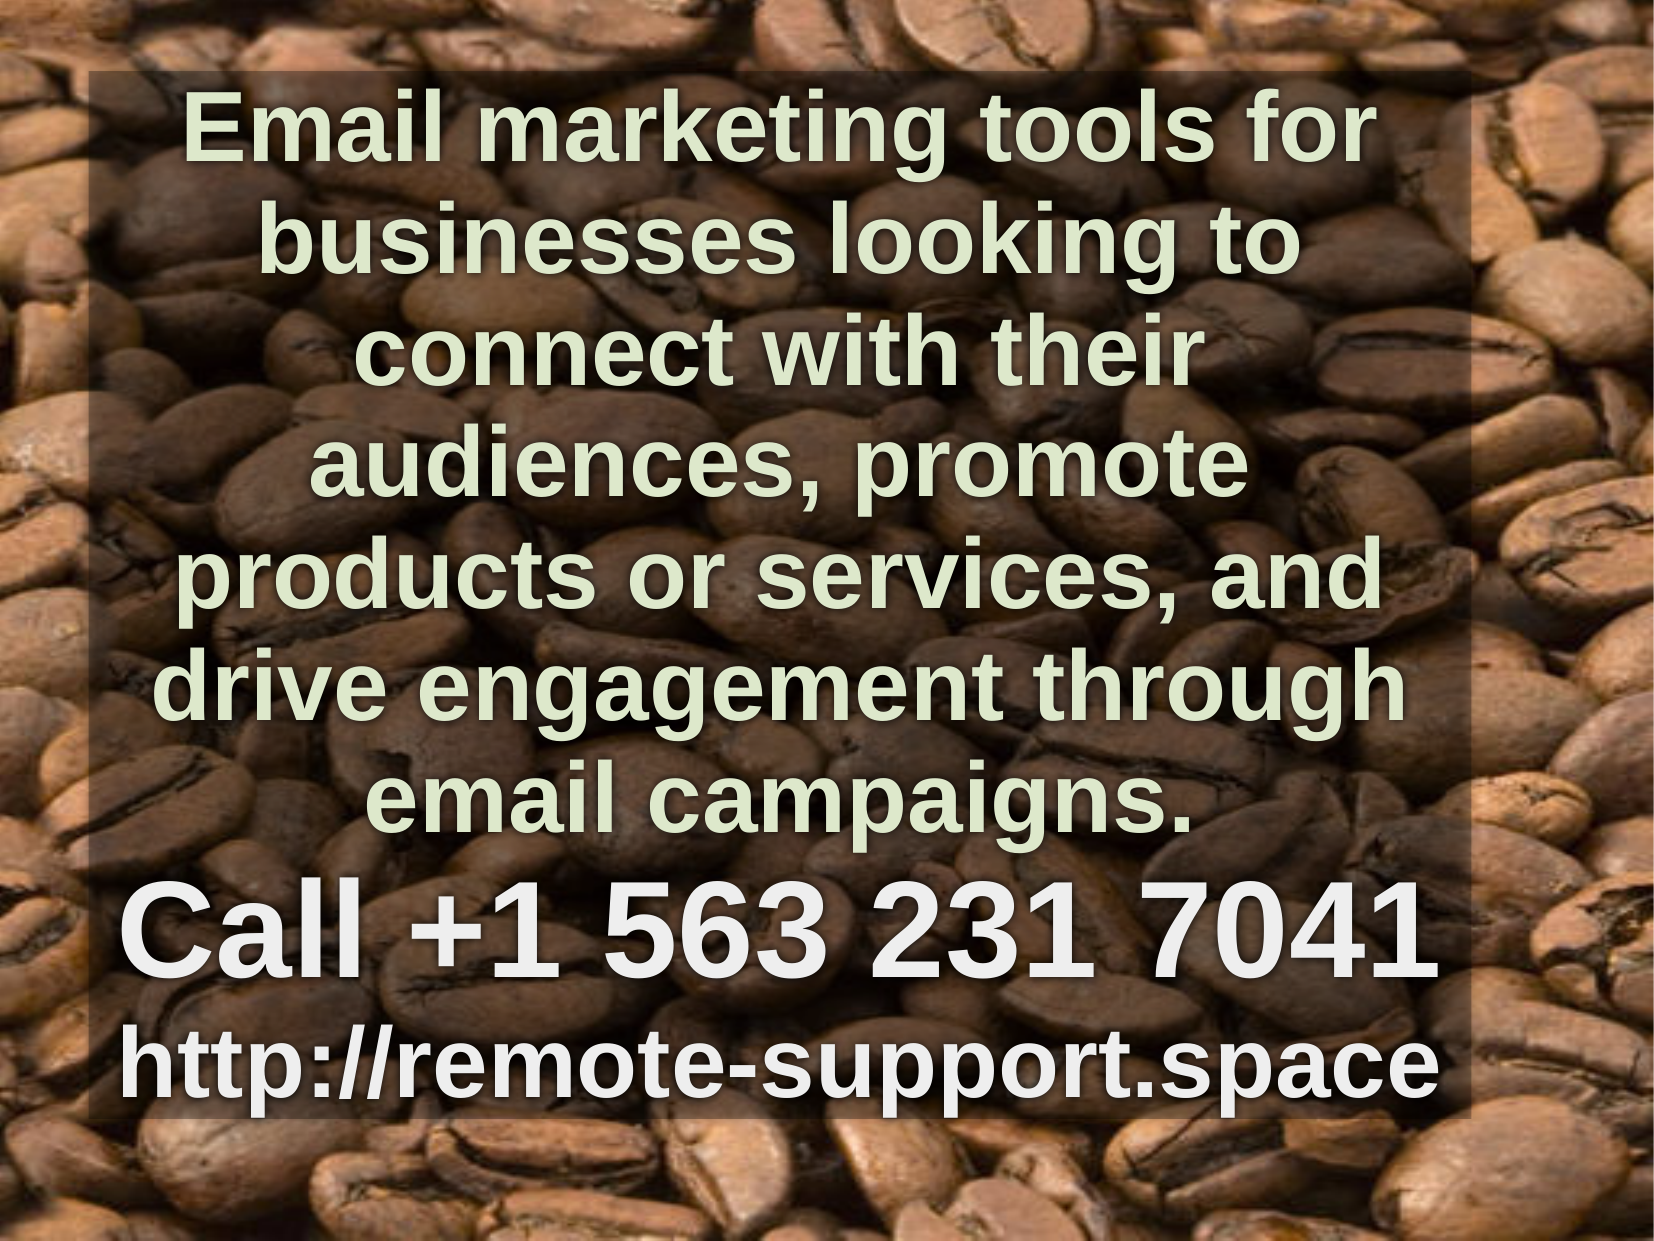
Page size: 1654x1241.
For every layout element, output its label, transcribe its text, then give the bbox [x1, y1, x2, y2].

text_box Email marketing tools for businesses looking to connect with their audiences, promote products or services, and drive engagement through email campaigns. Call +1 563 231 7041 http://remote-support.space [88, 71, 1472, 1119]
picture [0, 0, 1654, 1241]
